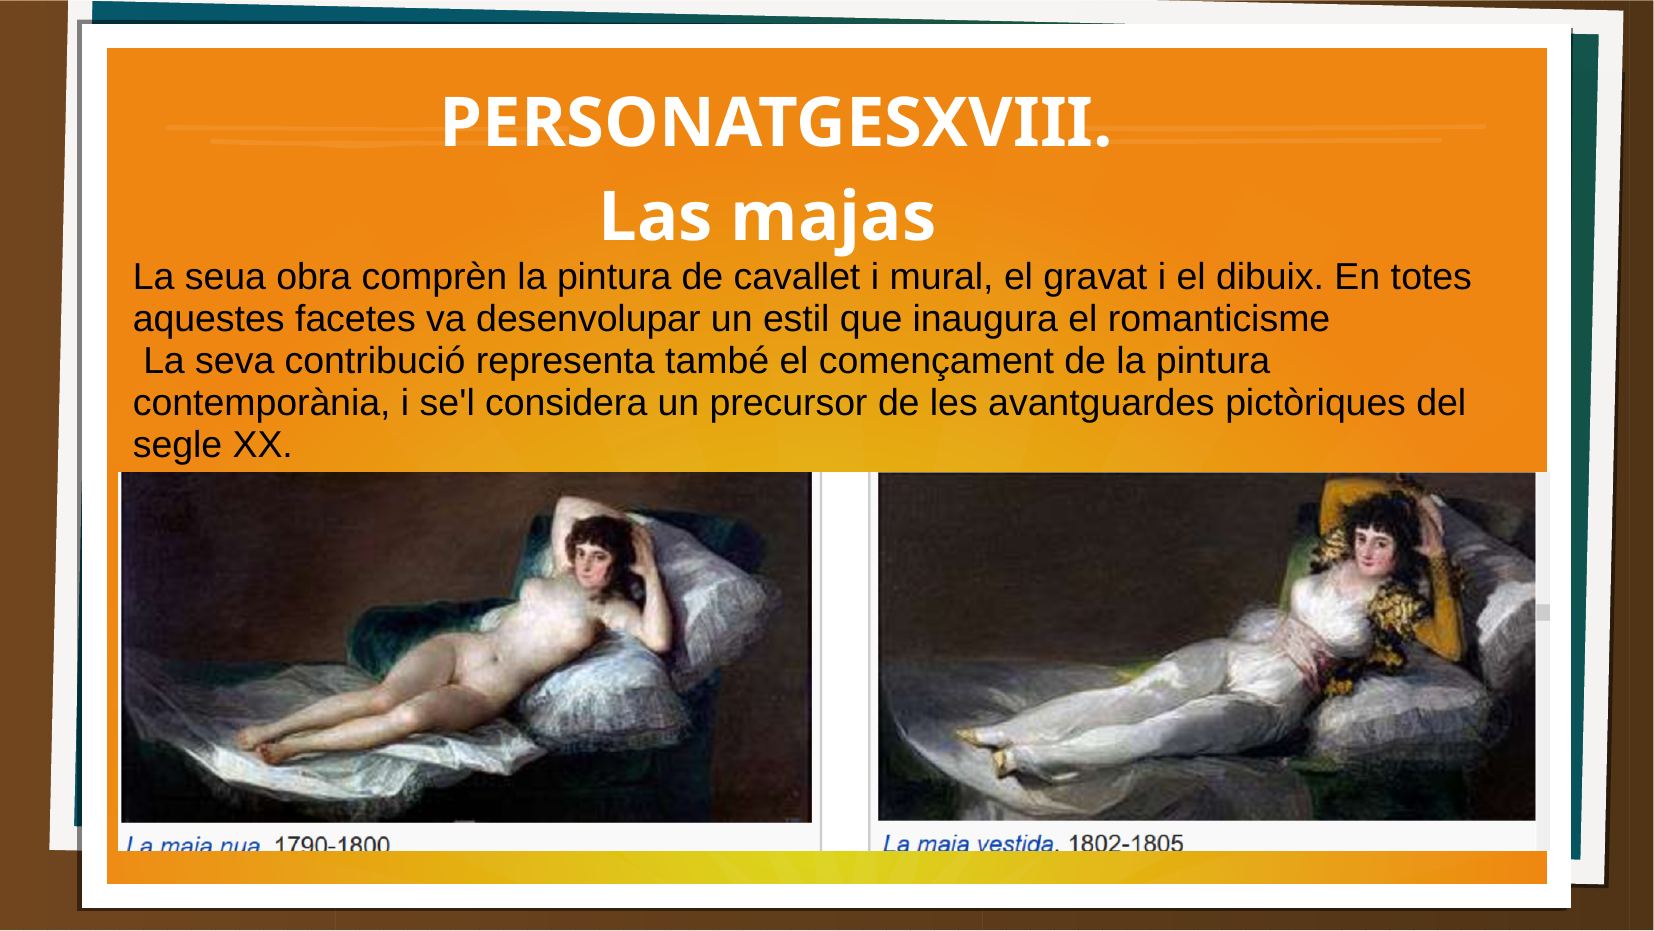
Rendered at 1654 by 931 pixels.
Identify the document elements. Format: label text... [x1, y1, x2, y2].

picture [118, 472, 1550, 851]
title PERSONATGESXVIII. Las majas [330, 49, 1205, 284]
text_box La seua obra comprèn la pintura de cavallet i mural, el gravat i el dibuix. En totes aquestes facetes va desenvolupar un estil que inaugura el romanticisme La seva contribució representa també el començament de la pintura contemporània, i se'l considera un precursor de les avantguardes pictòriques del segle XX. [118, 248, 1536, 472]
